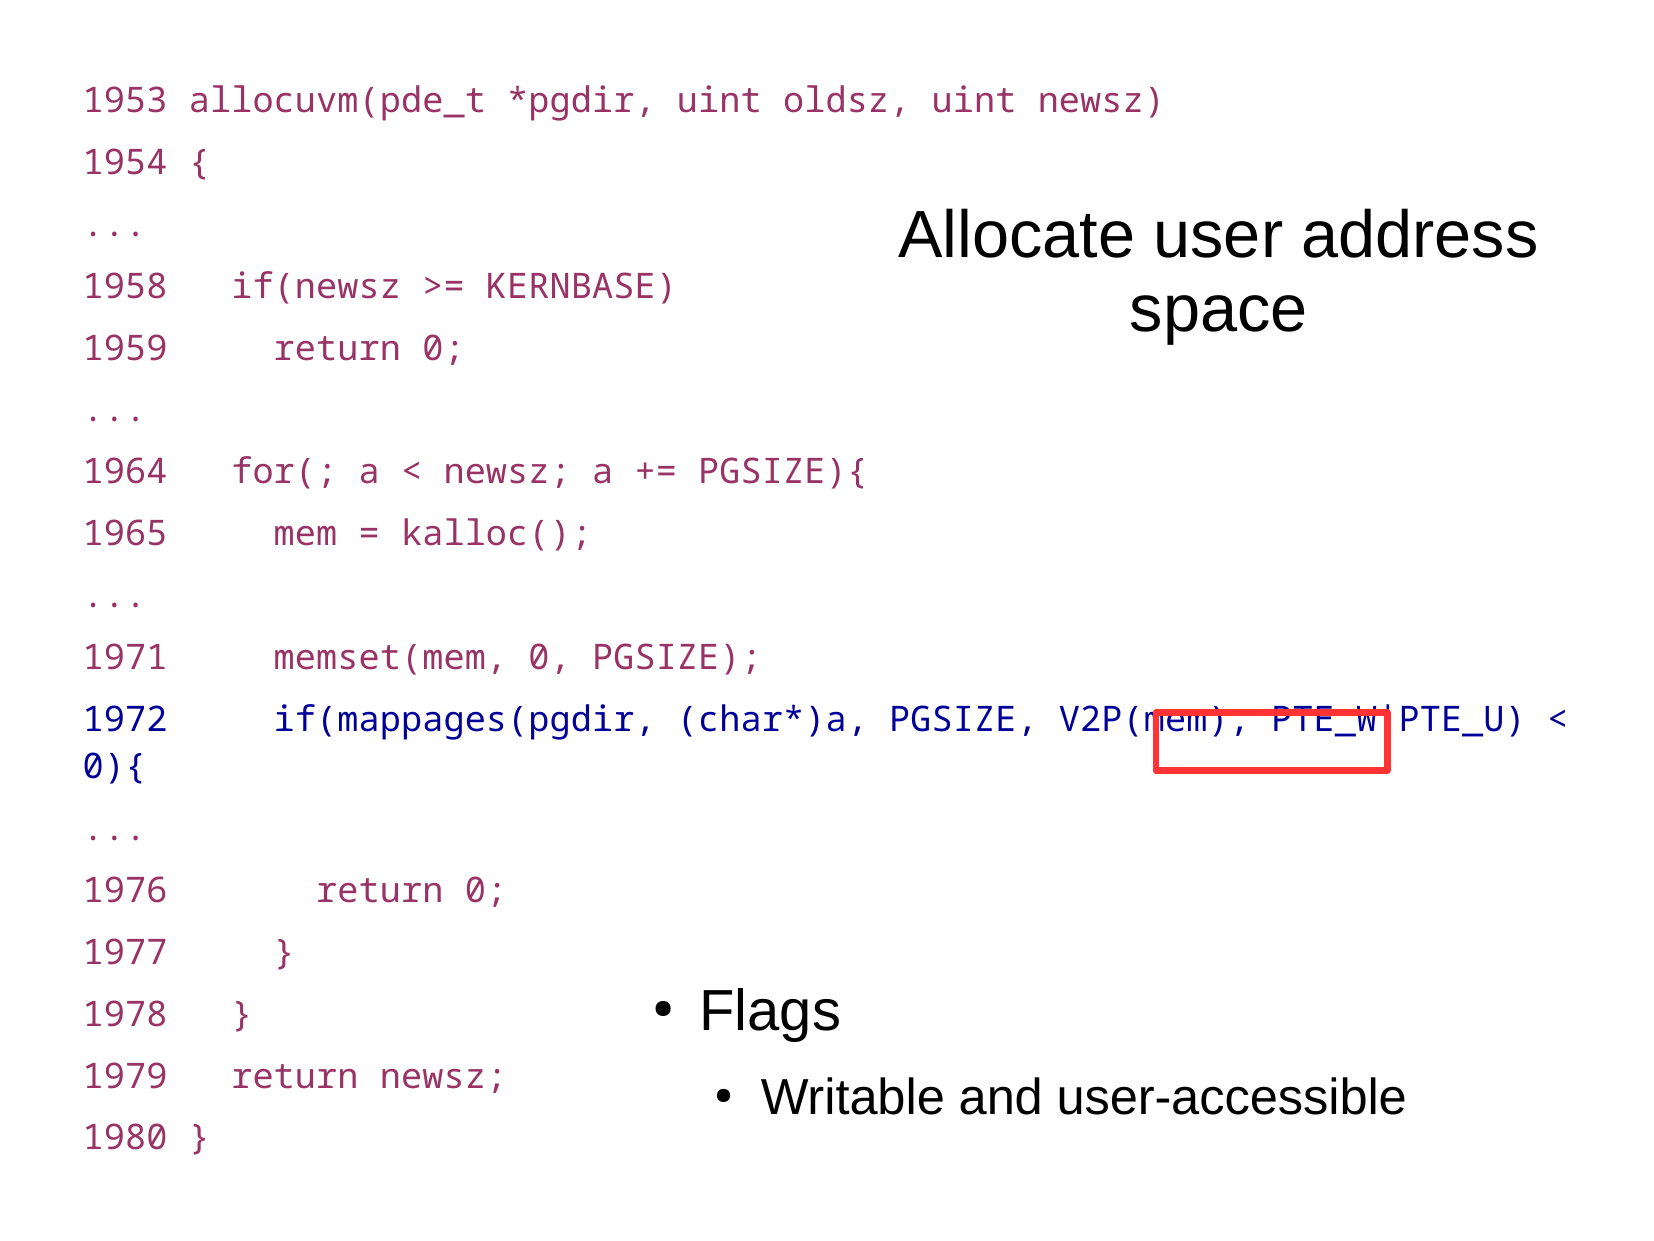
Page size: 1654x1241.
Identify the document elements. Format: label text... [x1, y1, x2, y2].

title Allocate user address space [825, 167, 1613, 376]
list Flags Writable and user-accessible [637, 978, 1530, 1126]
list 1953 allocuvm(pde_t *pgdir, uint oldsz, uint newsz) 1954 { ... 1958 if(newsz >= KERNBASE) 1959 return 0; ... 1964 for(; a < newsz; a += PGSIZE){ 1965 mem = kalloc(); ... 1971 memset(mem, 0, PGSIZE); 1972 if(mappages(pgdir, (char*)a, PGSIZE, V2P(mem), PTE_W|PTE_U) < 0){ ... 1976 return 0; 1977 } 1978 } 1979 return newsz; 1980 } [82, 75, 1571, 1163]
